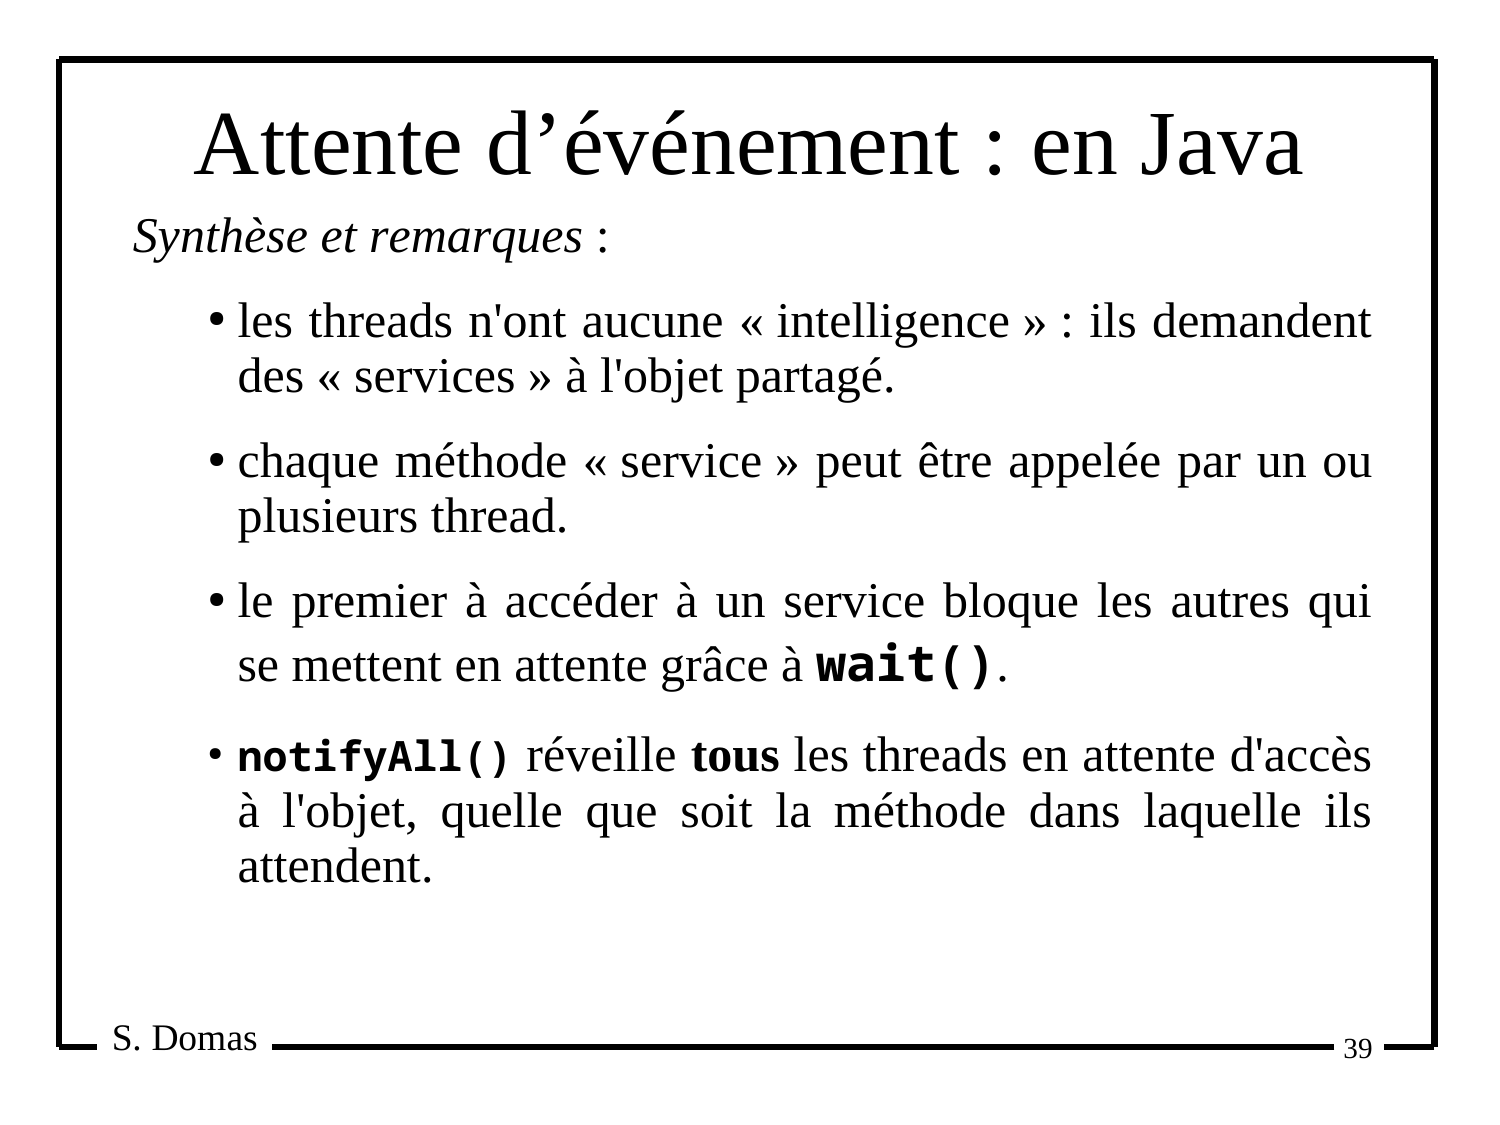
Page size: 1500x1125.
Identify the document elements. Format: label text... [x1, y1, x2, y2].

text_box S. Domas [97, 1009, 273, 1067]
title Attente d’événement : en Java [112, 49, 1388, 238]
text_box Synthèse et remarques : les threads n'ont aucune « intelligence » : ils demandent des « services » à l'objet partagé. chaque méthode « service » peut être appelée par un ou plusieurs thread. le premier à accéder à un service bloque les autres qui se mettent en attente grâce à wait(). notifyAll() réveille tous les threads en attente d'accès à l'objet, quelle que soit la méthode dans laquelle ils attendent. [118, 238, 1388, 1034]
